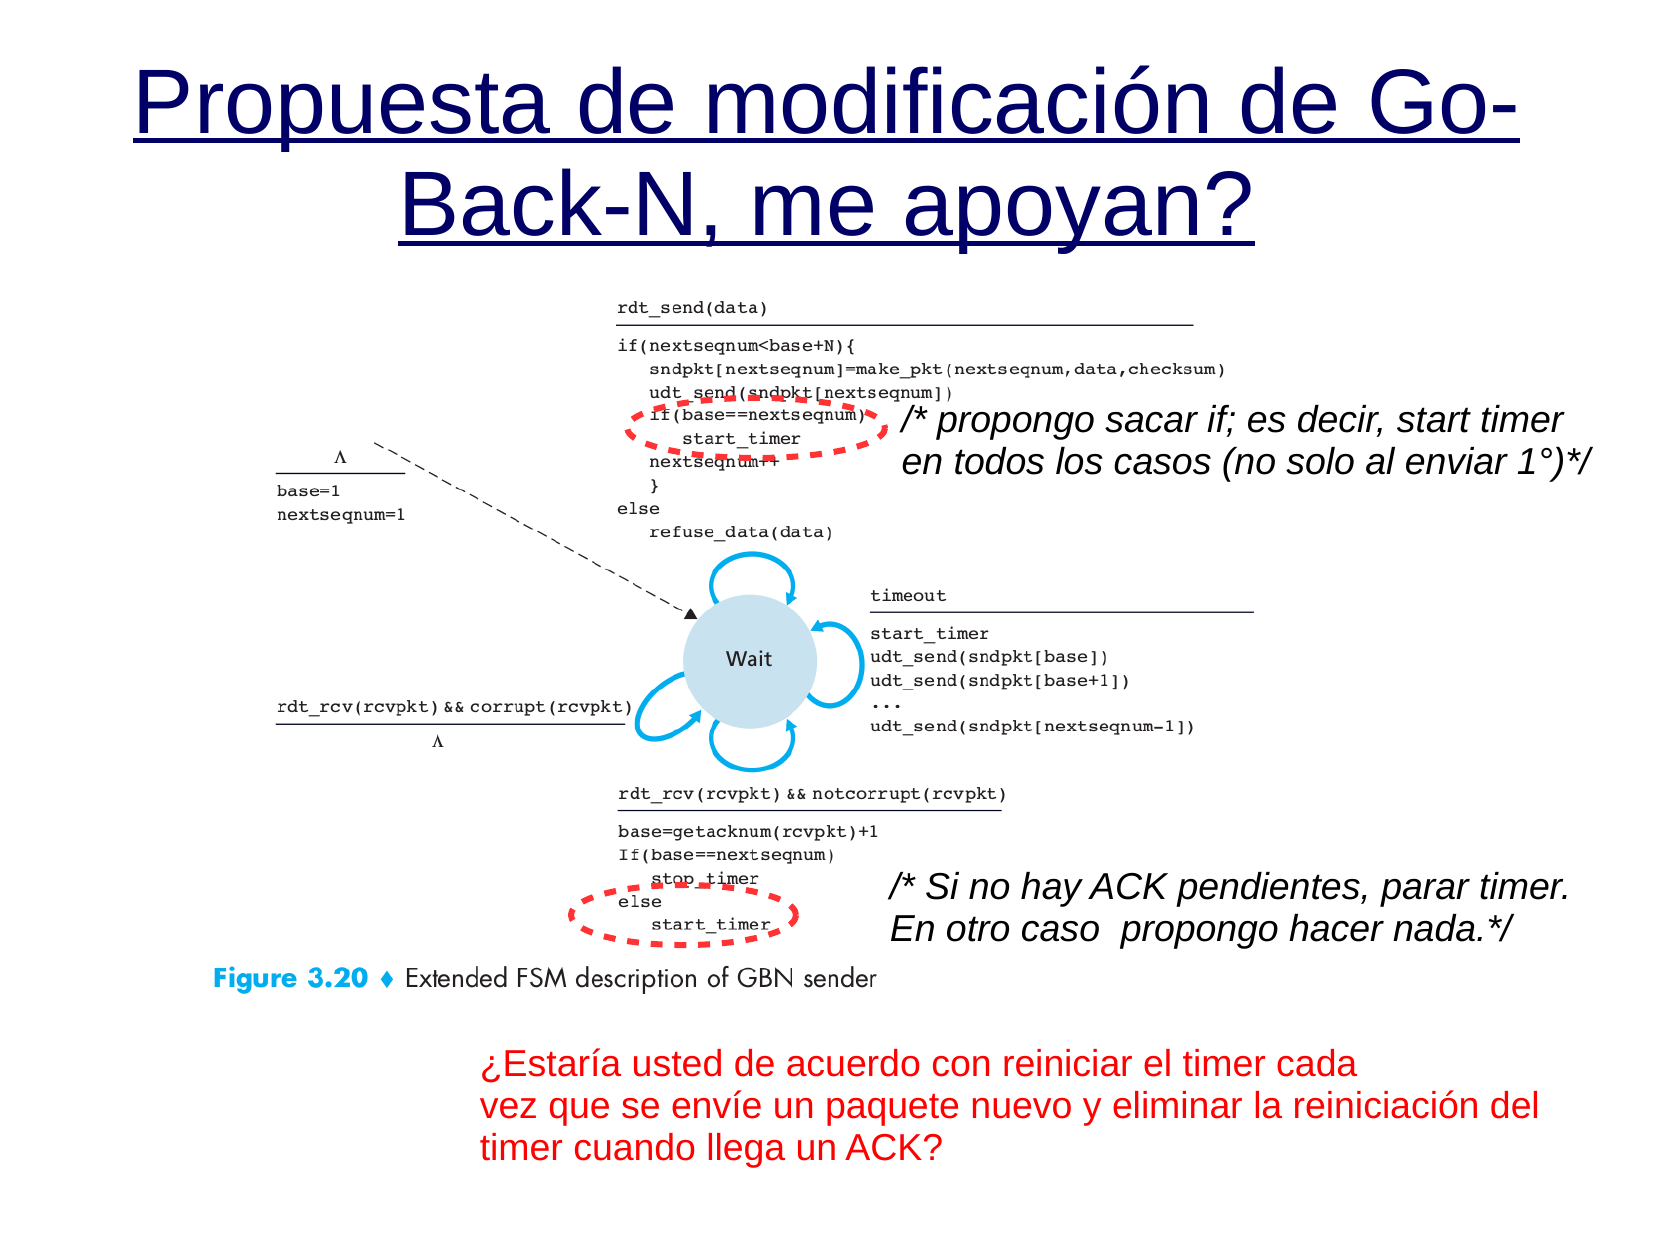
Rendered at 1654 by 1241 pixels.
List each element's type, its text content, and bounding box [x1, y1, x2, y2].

text_box /* propongo sacar if; es decir, start timer en todos los casos (no solo al enviar 1°)*/ [886, 391, 1622, 491]
text_box ¿Estaría usted de acuerdo con reiniciar el timer cada vez que se envíe un paquete nuevo y eliminar la reiniciación del timer cuando llega un ACK? [465, 1035, 1621, 1176]
title Propuesta de modificación de Go-Back-N, me apoyan? [82, 49, 1571, 257]
text_box /* Si no hay ACK pendientes, parar timer. En otro caso propongo hacer nada.*/ [875, 858, 1611, 957]
picture [202, 290, 1263, 1010]
